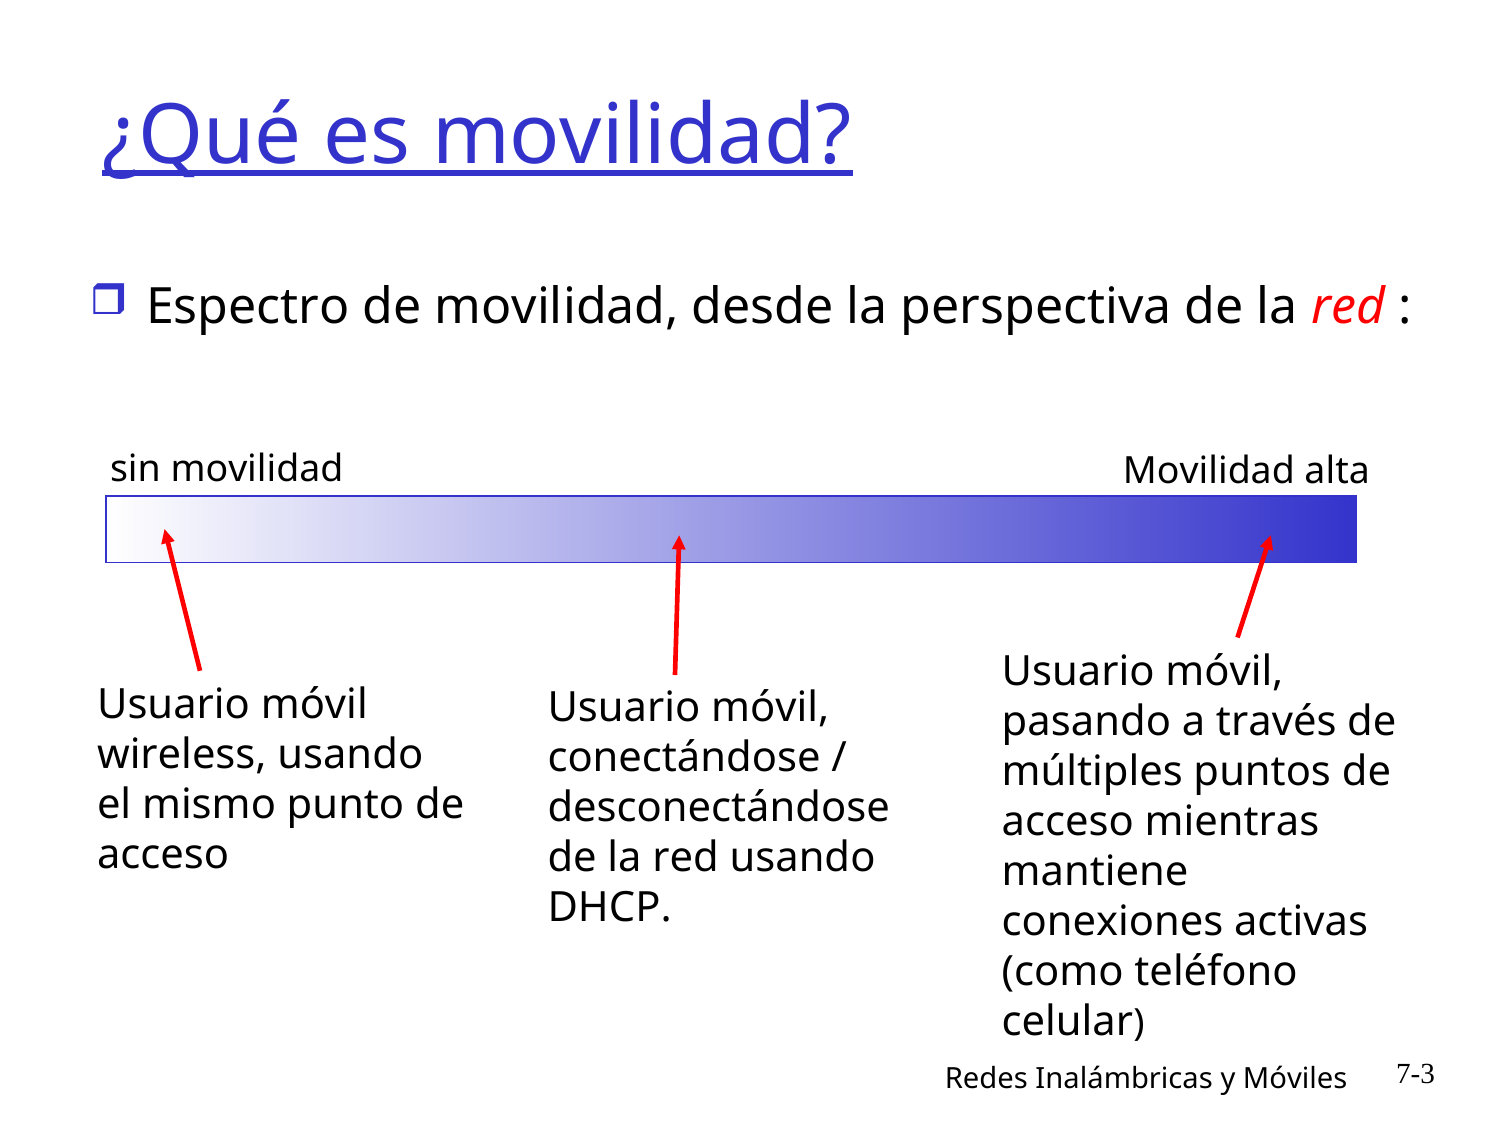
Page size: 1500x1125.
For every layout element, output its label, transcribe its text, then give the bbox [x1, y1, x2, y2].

text_box Movilidad alta [1108, 437, 1385, 499]
text_box Usuario móvil wireless, usando el mismo punto de acceso [82, 669, 480, 886]
title ¿Qué es movilidad? [87, 37, 1363, 225]
text_box sin movilidad [95, 435, 359, 497]
text_box Usuario móvil, conectándose / desconectándose de la red usando DHCP. [532, 671, 932, 938]
text_box Usuario móvil, pasando a través de múltiples puntos de acceso mientras mantiene conexiones activas (como teléfono celular) [986, 635, 1429, 1052]
text_box [106, 495, 1357, 563]
list Espectro de movilidad, desde la perspectiva de la red : [75, 262, 1434, 396]
